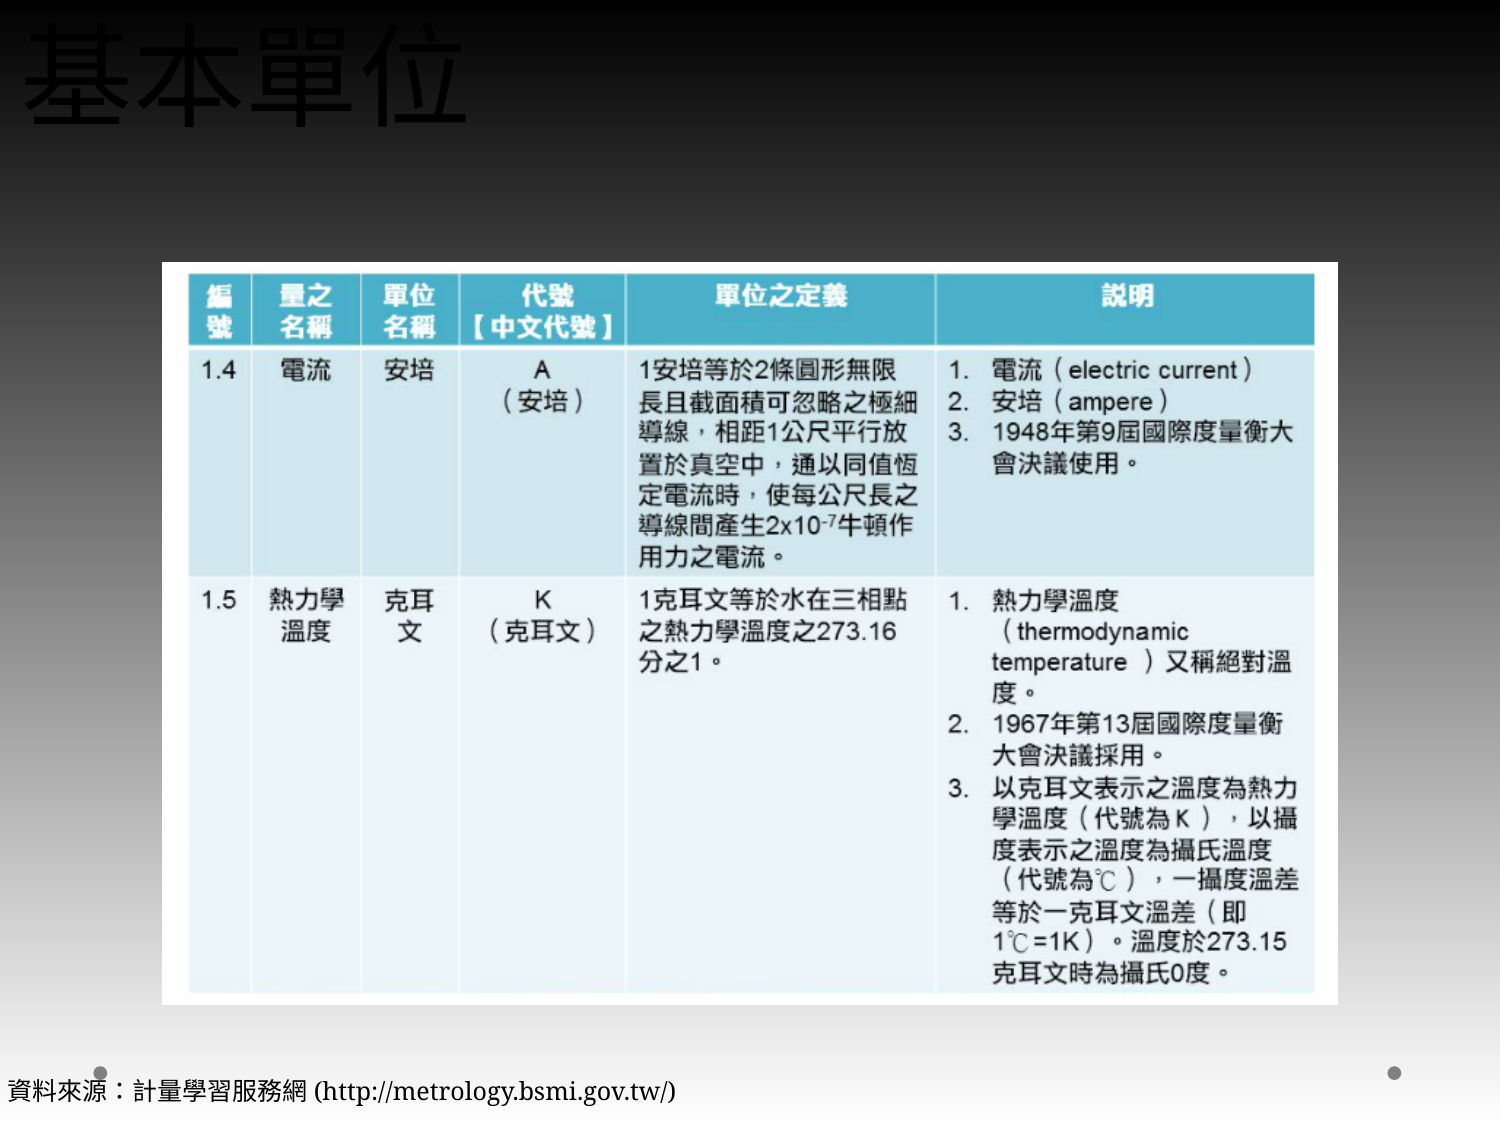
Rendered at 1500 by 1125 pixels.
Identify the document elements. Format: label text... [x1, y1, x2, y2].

picture [162, 262, 1338, 1005]
text_box 資料來源：計量學習服務網(http://metrology.bsmi.gov.tw/) [0, 1067, 692, 1113]
text_box 基本單位 [5, 7, 1356, 149]
